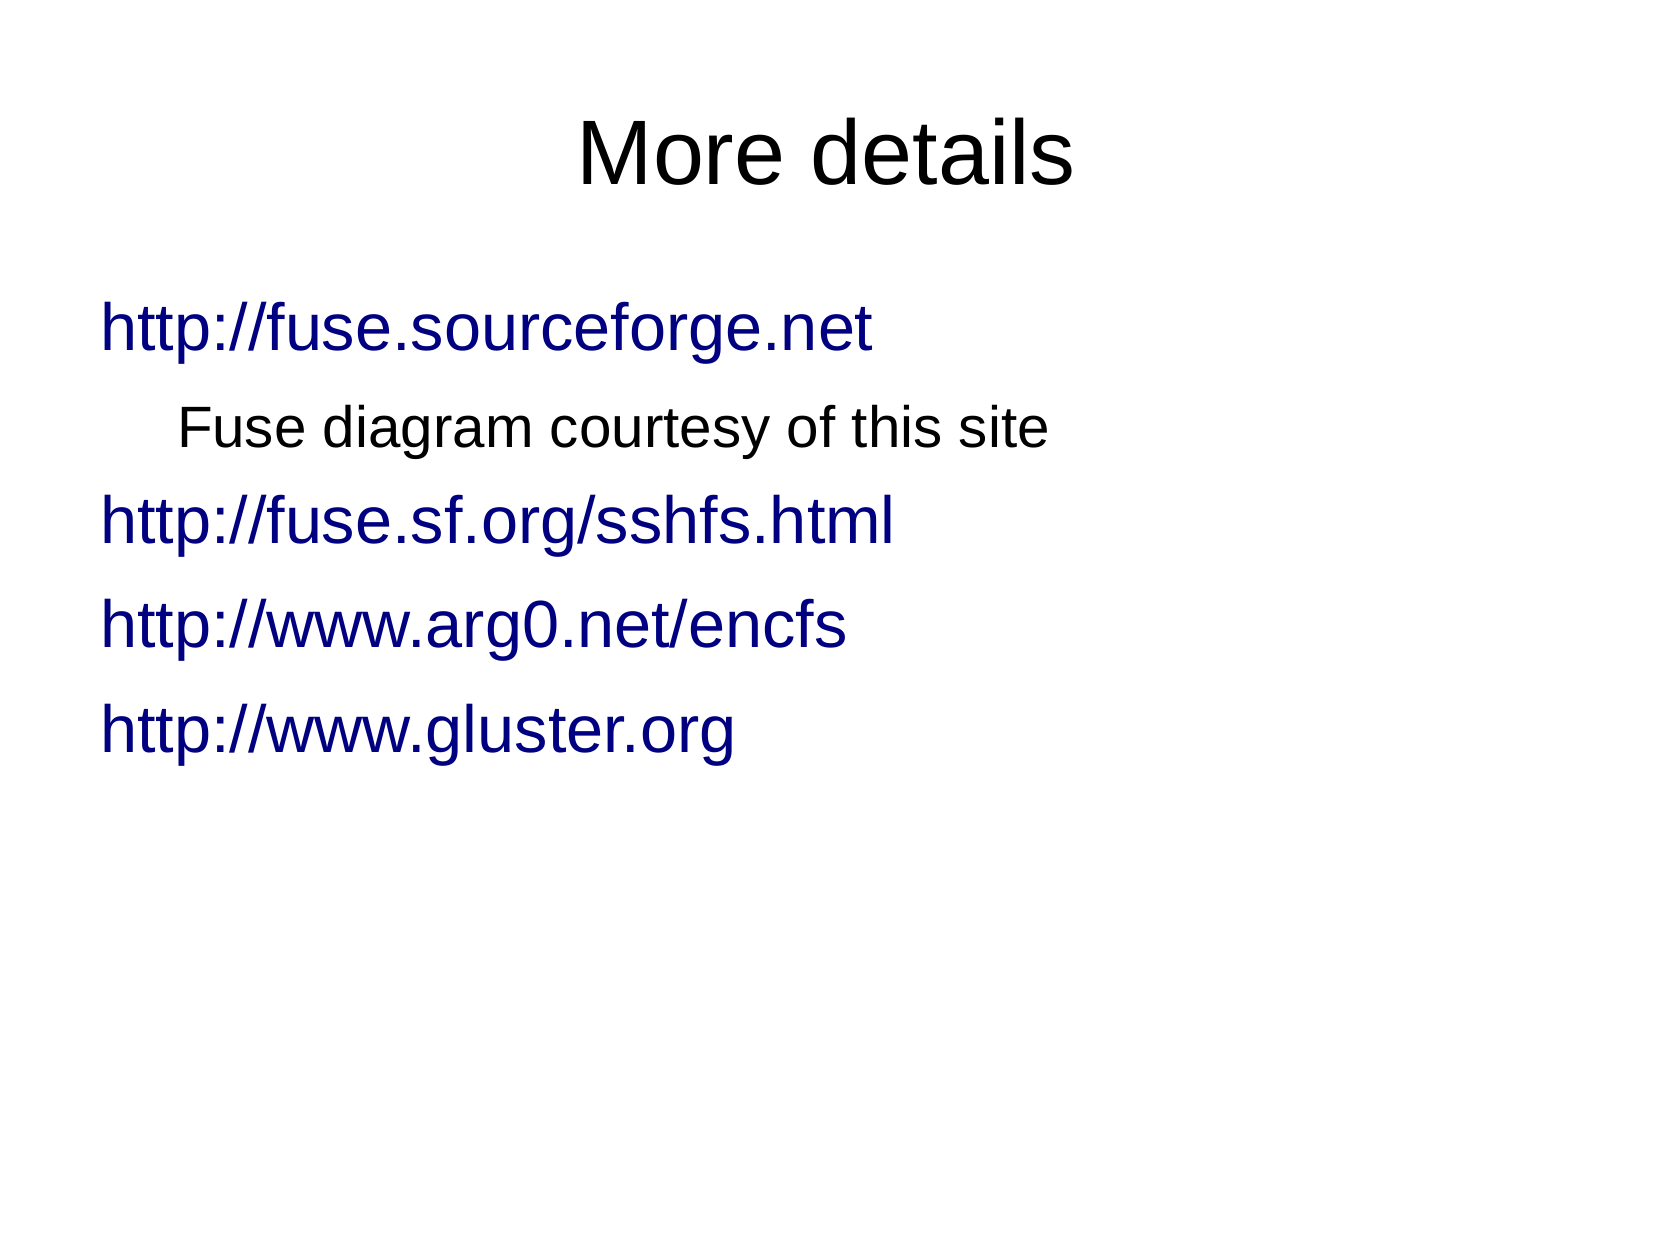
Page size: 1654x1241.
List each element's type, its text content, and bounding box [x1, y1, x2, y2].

list http://fuse.sourceforge.net Fuse diagram courtesy of this site http://fuse.sf.org/sshfs.html http://www.arg0.net/encfs http://www.gluster.org [82, 290, 1571, 1094]
title More details [82, 56, 1571, 250]
